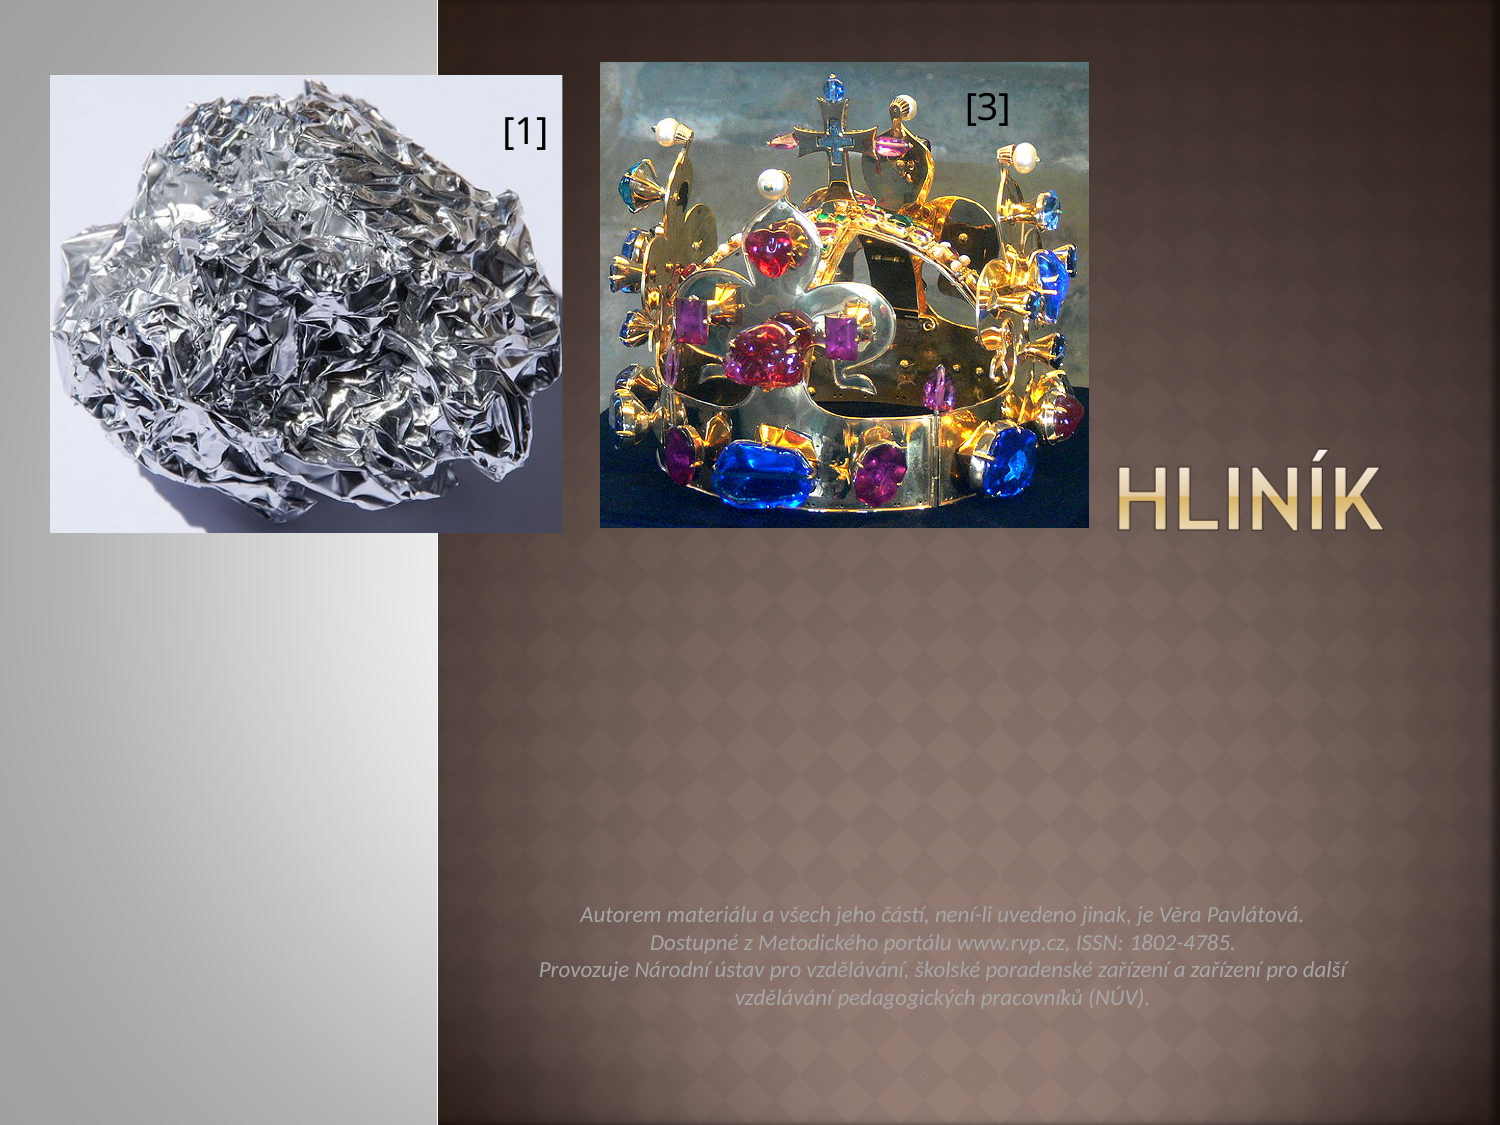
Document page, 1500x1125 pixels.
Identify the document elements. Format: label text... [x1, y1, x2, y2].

picture [0, 0, 1500, 1125]
text_box [1] [487, 99, 579, 161]
text_box [474, 87, 1436, 604]
text_box [3] [950, 74, 1049, 181]
text_box Autorem materiálu a všech jeho částí, není-li uvedeno jinak, je Věra Pavlátová. Dostupné z Metodického portálu www.rvp.cz, ISSN: 1802-4785. Provozuje Národní ústav pro vzdělávání, školské poradenské zařízení a zařízení pro další vzdělávání pedagogických pracovníků (NÚV). [523, 900, 1363, 1063]
